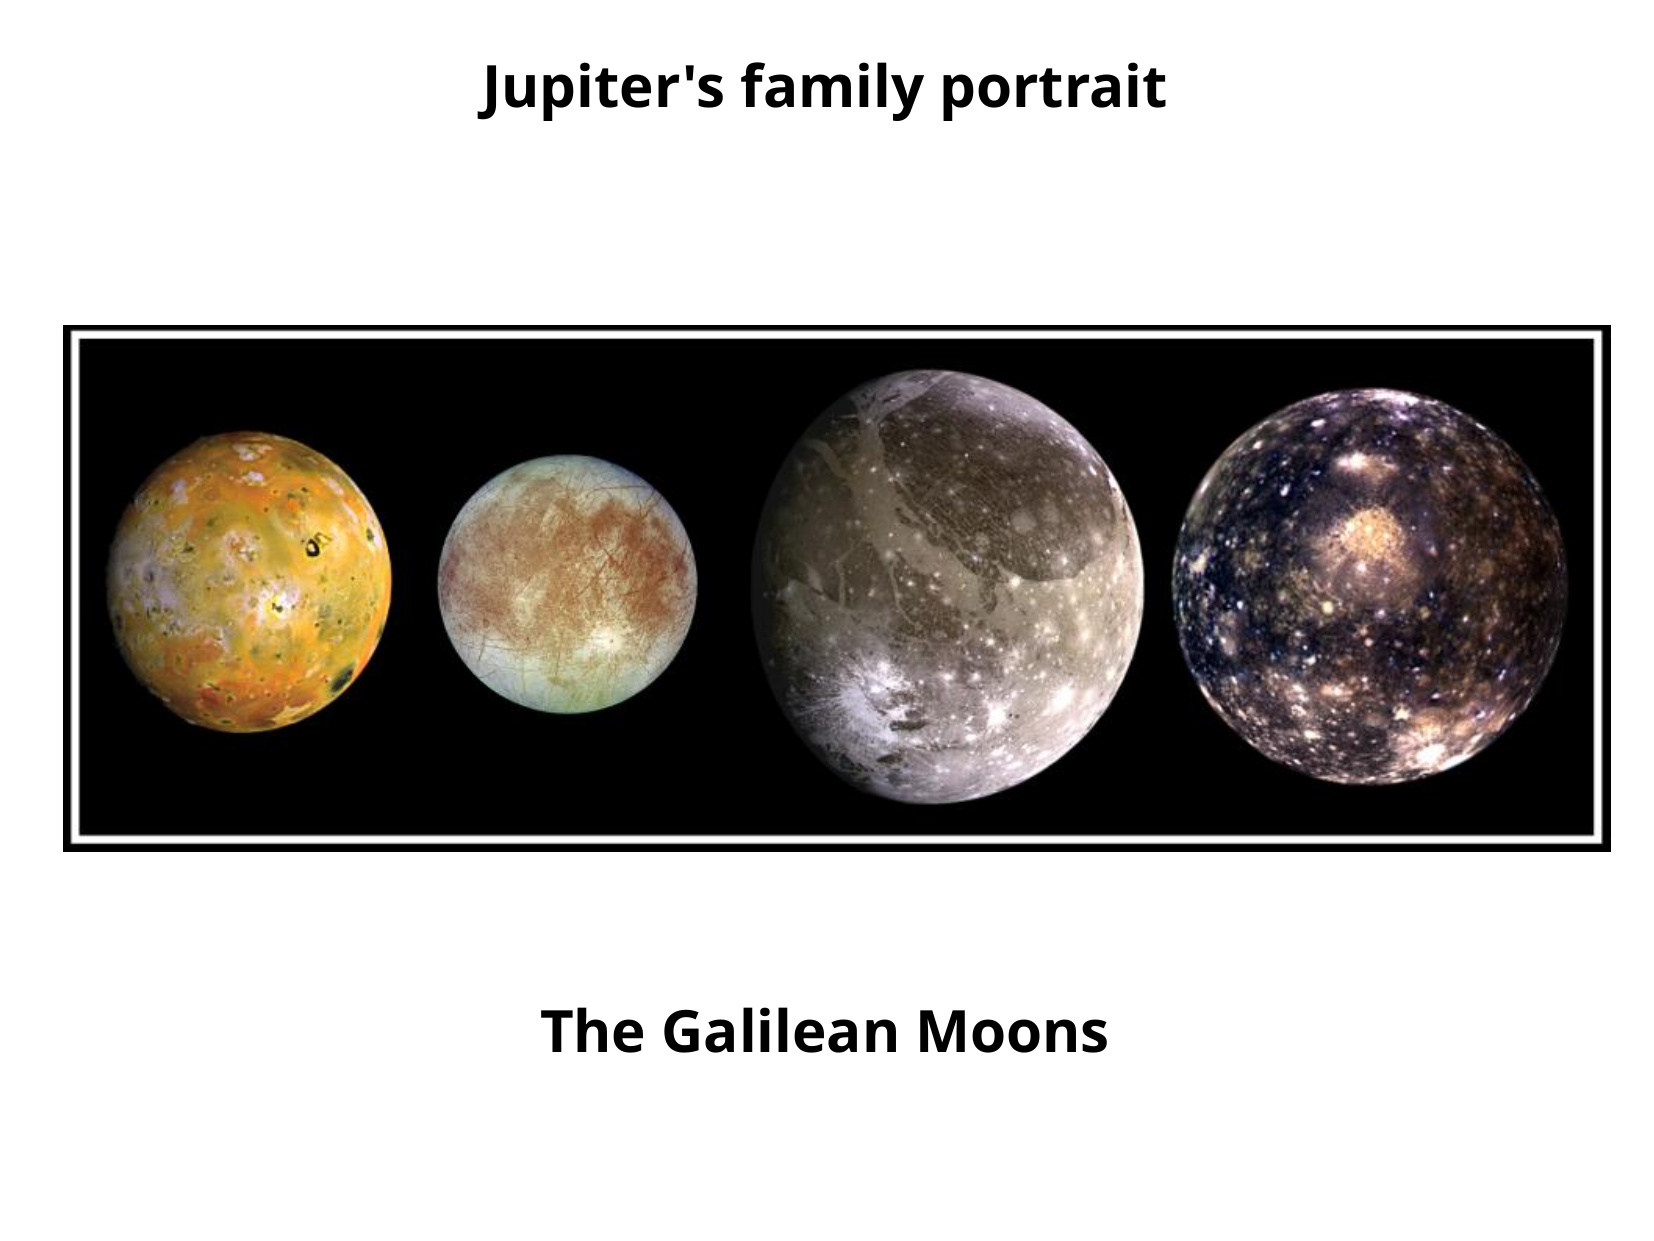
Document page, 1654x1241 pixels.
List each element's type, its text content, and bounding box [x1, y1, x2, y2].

text_box Jupiter's family portrait [262, 37, 1388, 134]
picture [63, 325, 1611, 852]
text_box The Galilean Moons [262, 982, 1388, 1079]
